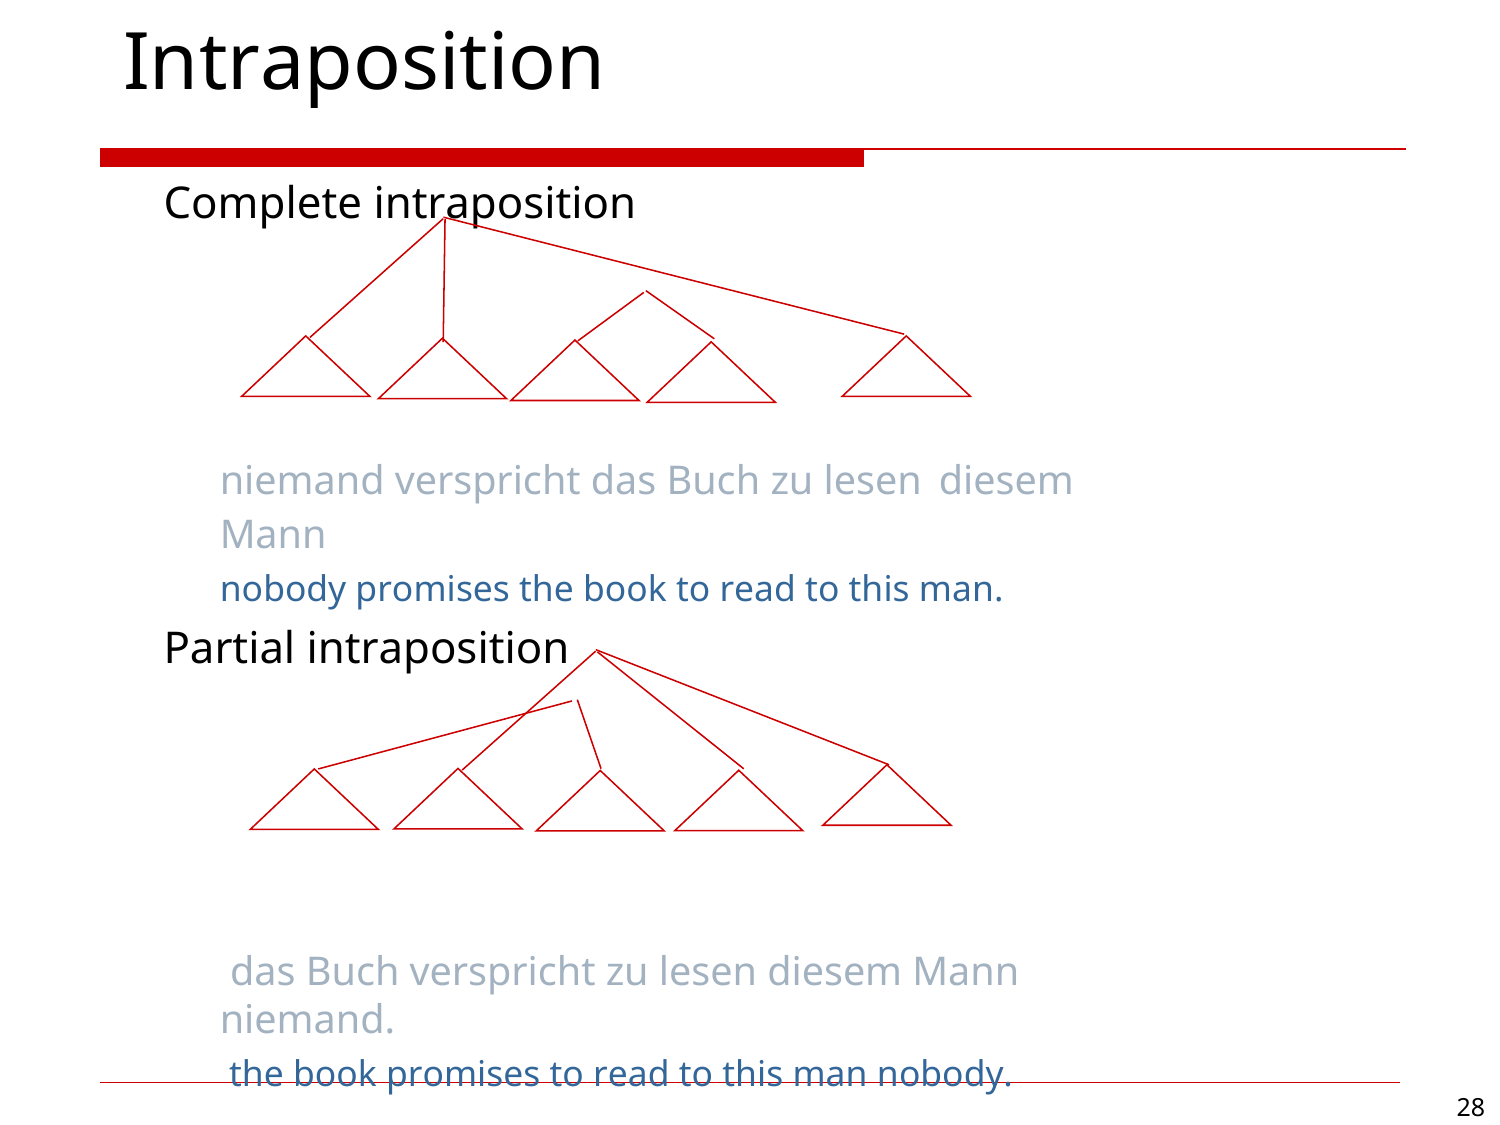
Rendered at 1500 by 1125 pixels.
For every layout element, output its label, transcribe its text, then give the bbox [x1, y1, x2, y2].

list Complete intraposition niemand verspricht das Buch zu lesen diesem Mann nobody promises the book to read to this man. Partial intraposition das Buch verspricht zu lesen diesem Mann niemand. the book promises to read to this man nobody. [148, 168, 1173, 1016]
title Intraposition [108, 9, 1384, 121]
